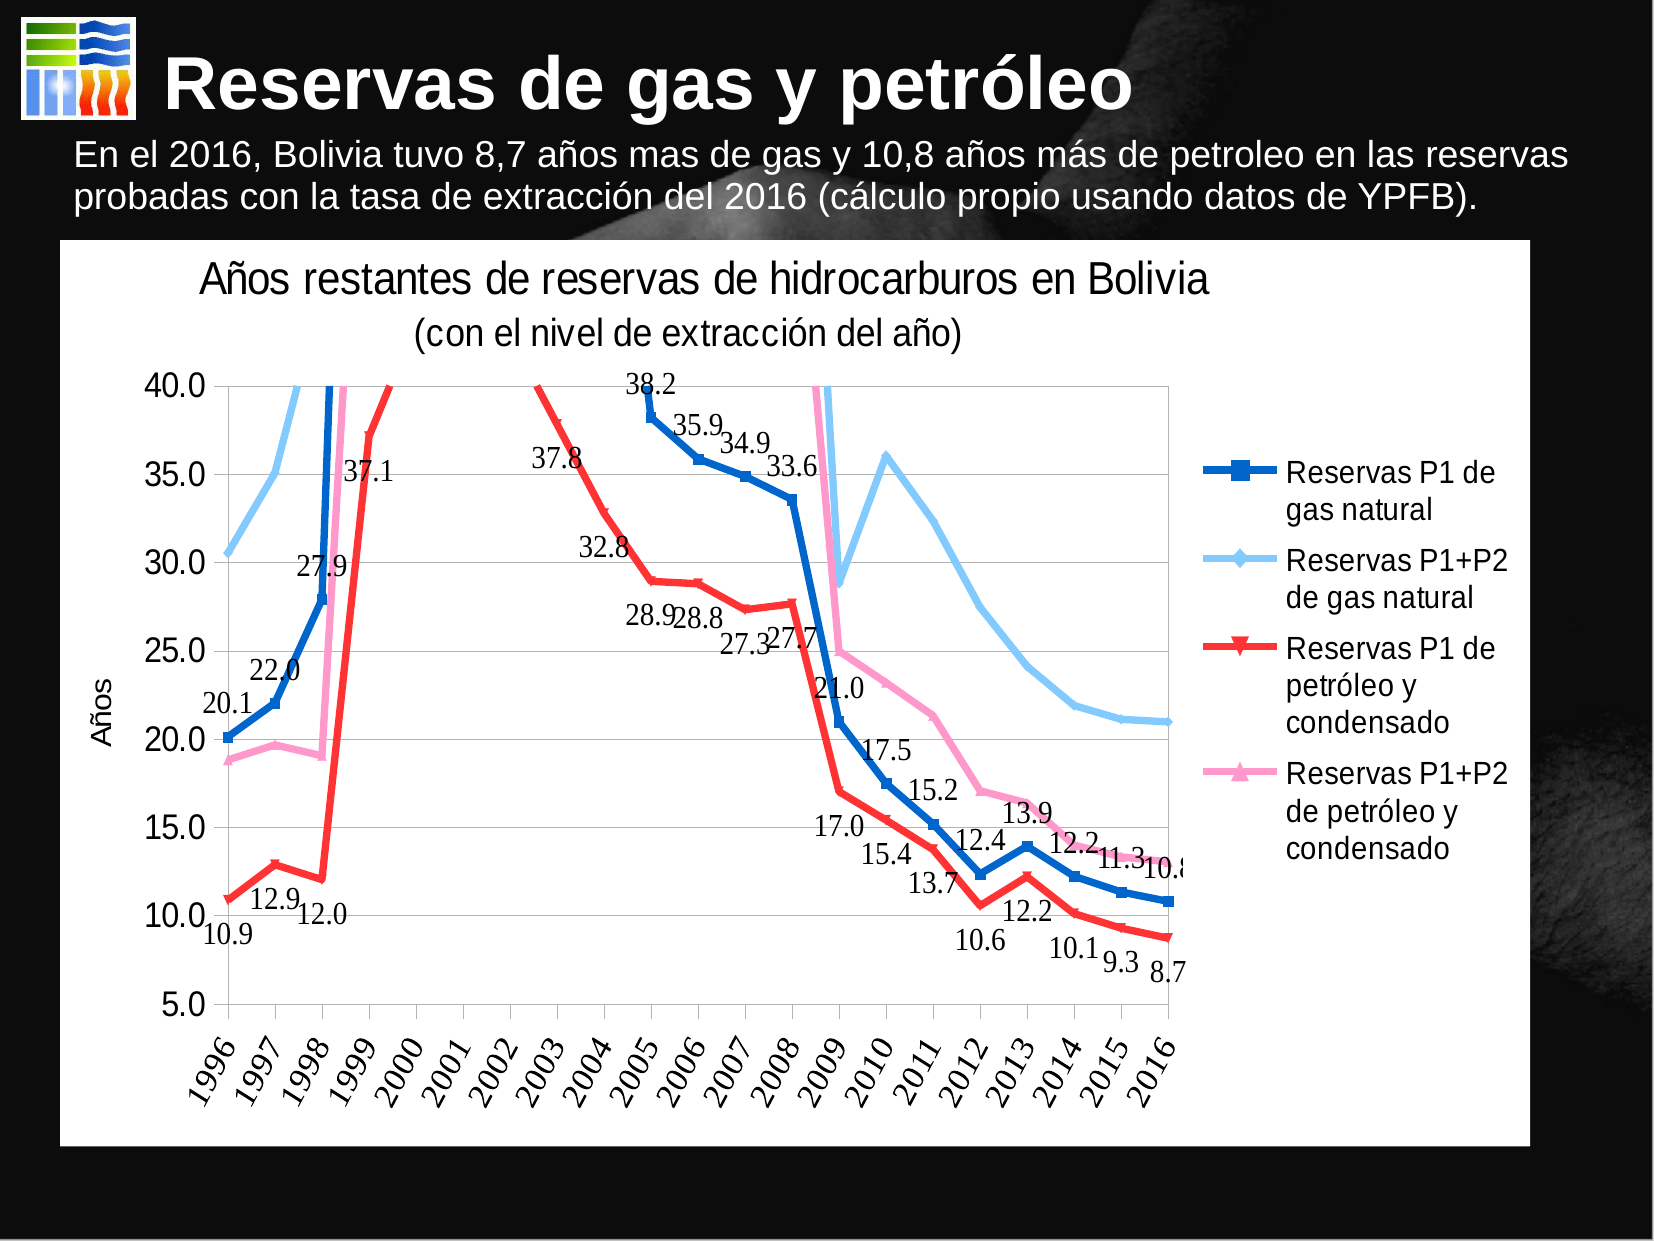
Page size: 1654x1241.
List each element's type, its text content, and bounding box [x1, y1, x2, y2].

text_box En el 2016, Bolivia tuvo 8,7 años mas de gas y 10,8 años más de petroleo en las reservas probadas con la tasa de extracción del 2016 (cálculo propio usando datos de YPFB). [58, 126, 1595, 226]
picture [0, 0, 1654, 1241]
title Reservas de gas y petróleo [163, 8, 1630, 159]
